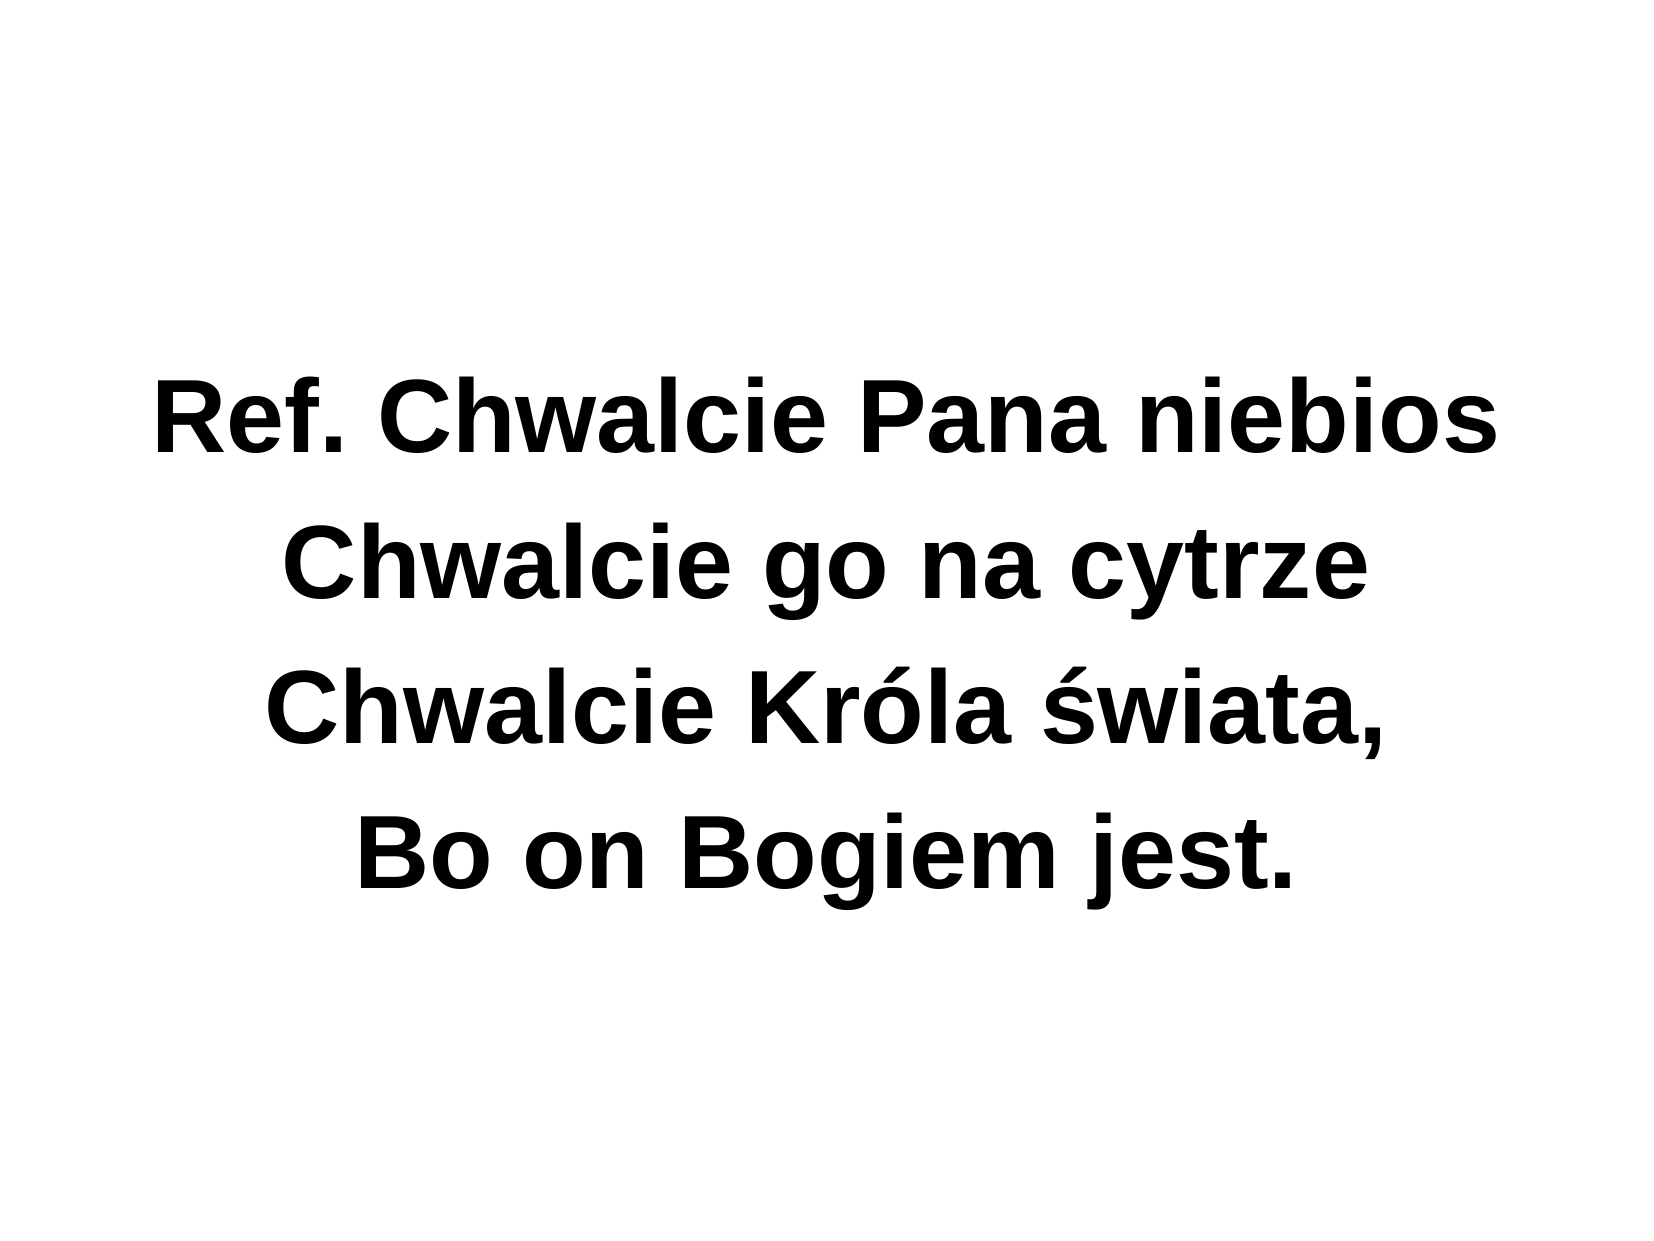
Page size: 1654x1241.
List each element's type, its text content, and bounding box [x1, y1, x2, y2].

subtitle Ref. Chwalcie Pana niebios Chwalcie go na cytrze Chwalcie Króla świata, Bo on Bogiem jest. [0, 0, 1654, 1241]
